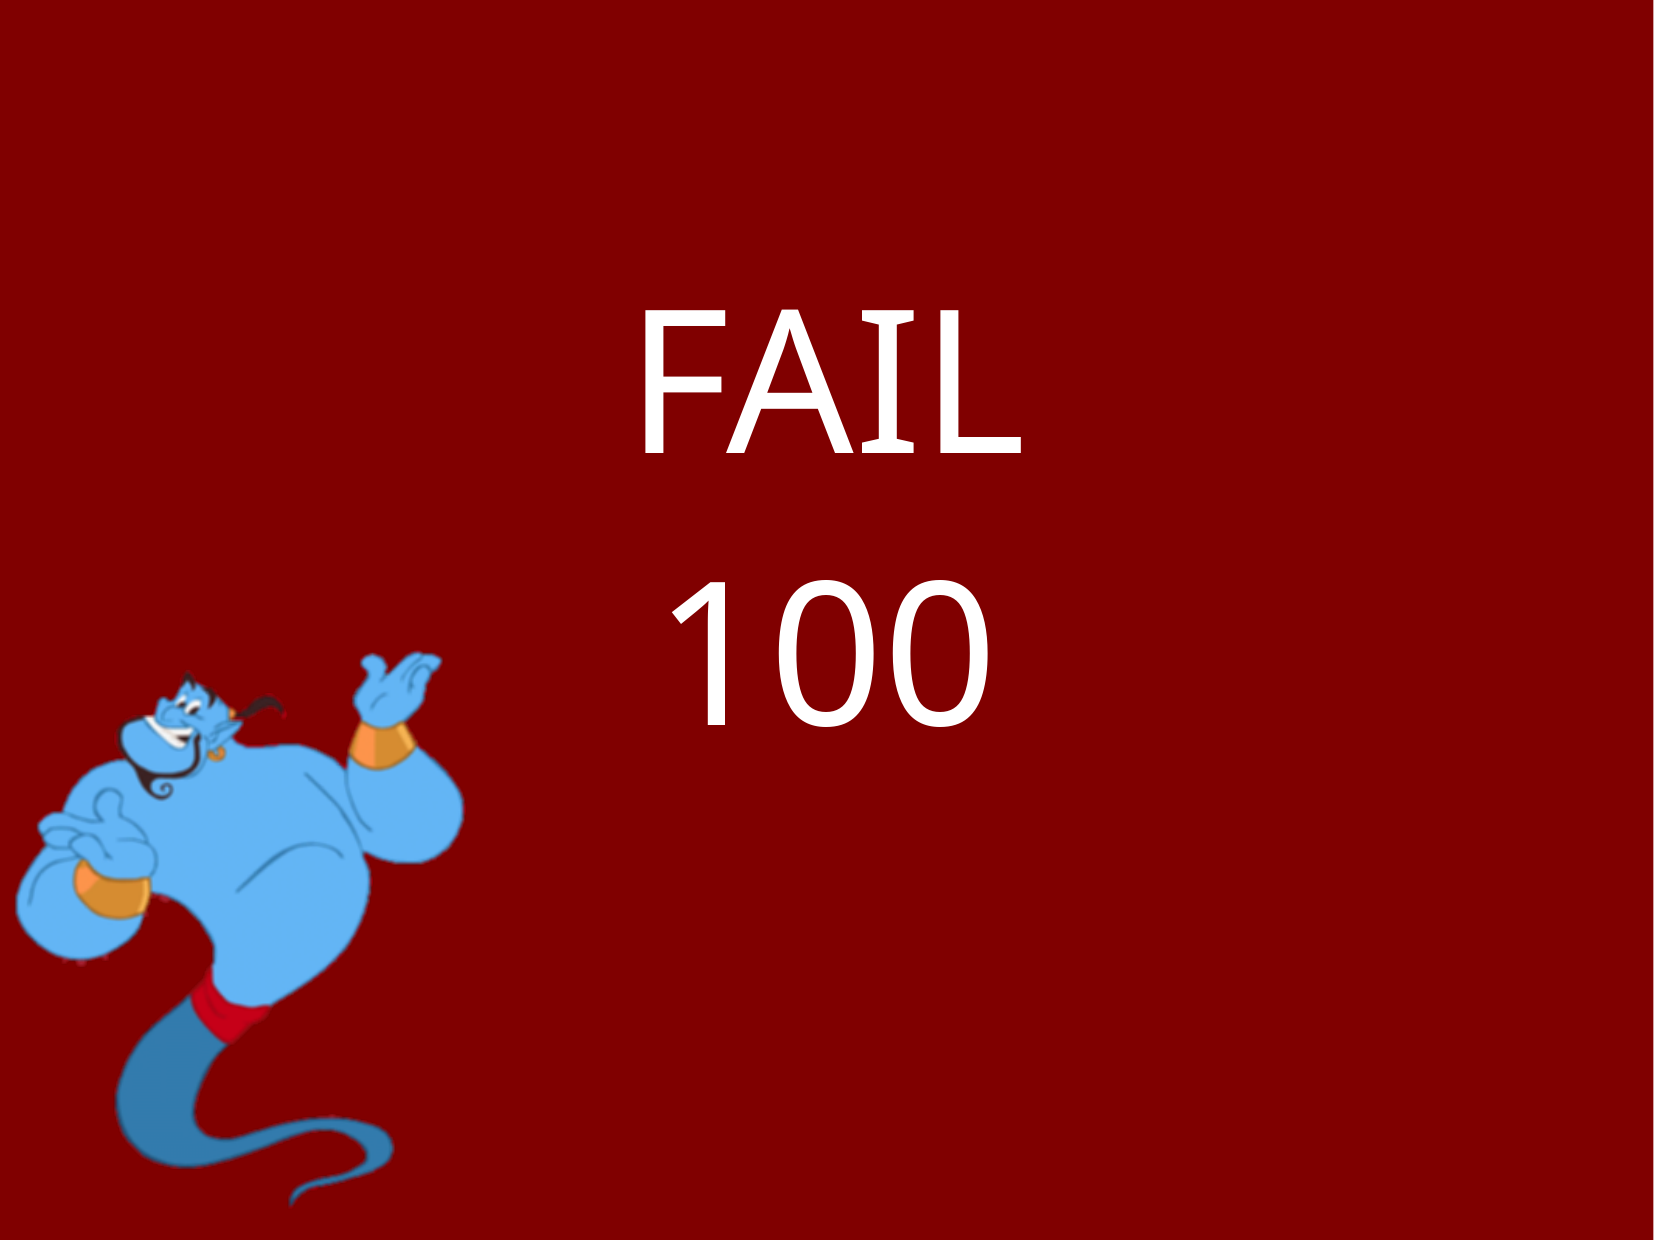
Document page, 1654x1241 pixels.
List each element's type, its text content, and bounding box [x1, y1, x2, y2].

picture [7, 620, 473, 1241]
subtitle FAIL 100 [82, 49, 1571, 975]
